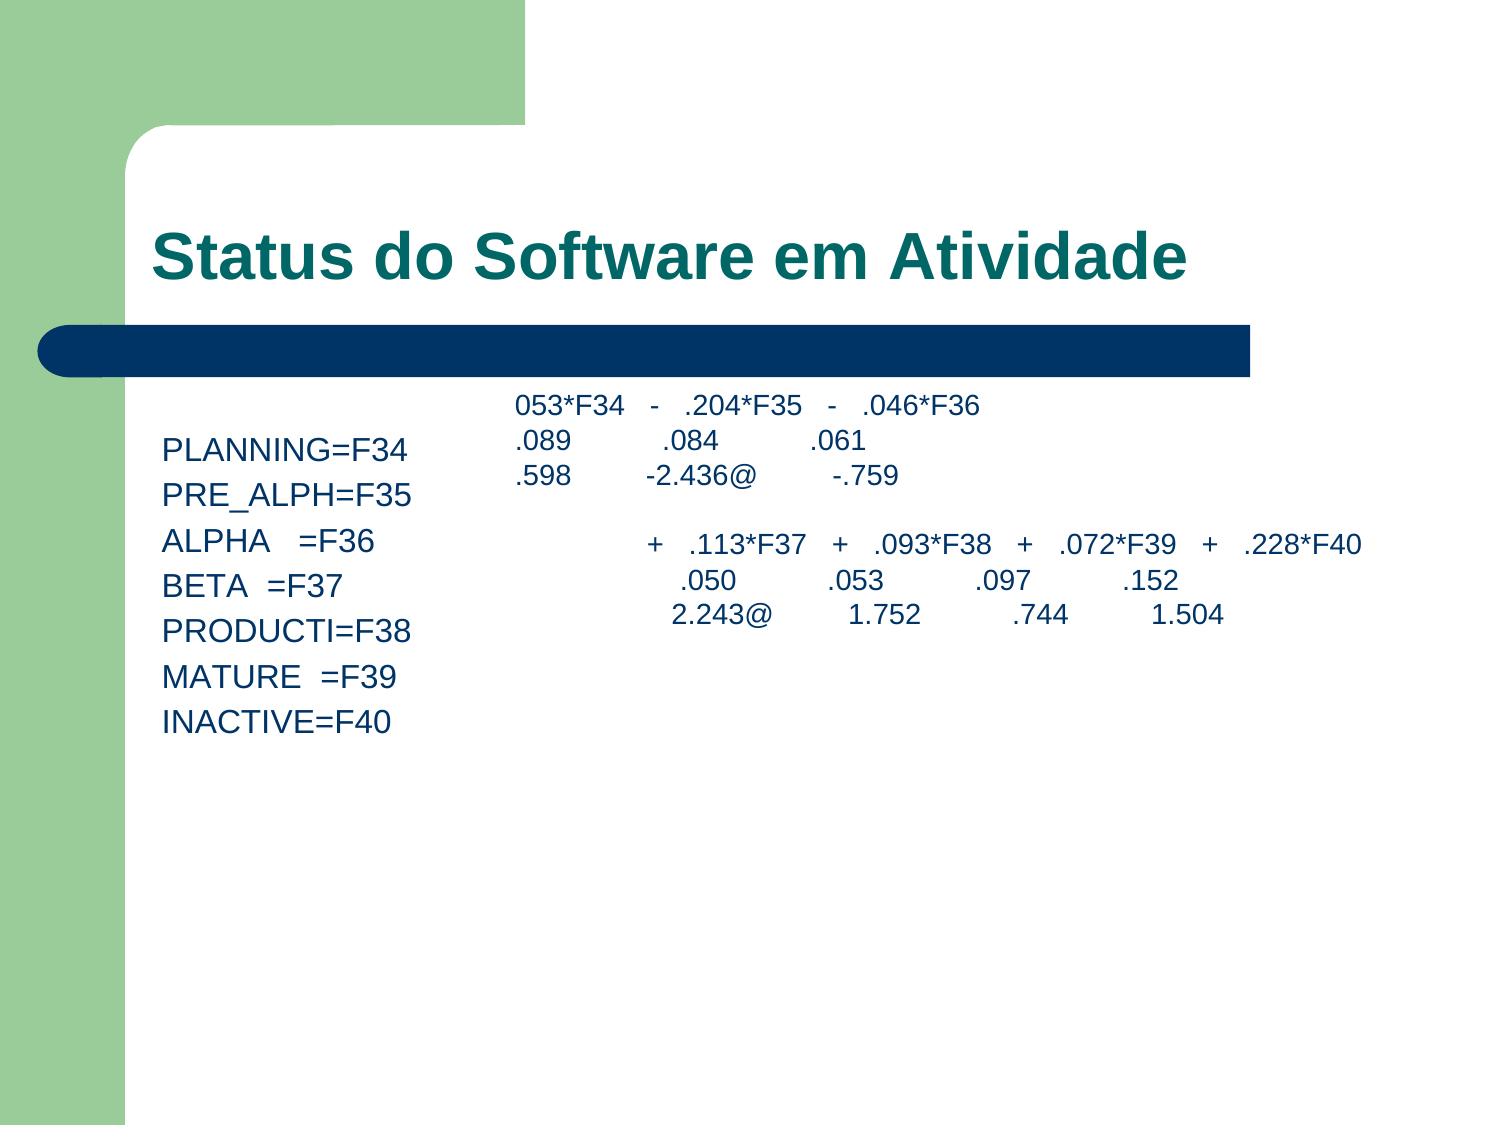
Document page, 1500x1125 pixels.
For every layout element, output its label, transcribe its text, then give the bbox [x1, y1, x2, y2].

list PLANNING=F34 PRE_ALPH=F35 ALPHA =F36 BETA =F37 PRODUCTI=F38 MATURE =F39 INACTIVE=F40 [137, 387, 1400, 999]
title Status do Software em Atividade [136, 136, 1414, 301]
text_box 053*F34 - .204*F35 - .046*F36 .089 .084 .061 .598 -2.436@ -.759 + .113*F37 + .093*F38 + .072*F39 + .228*F40 .050 .053 .097 .152 2.243@ 1.752 .744 1.504 [500, 378, 1463, 990]
